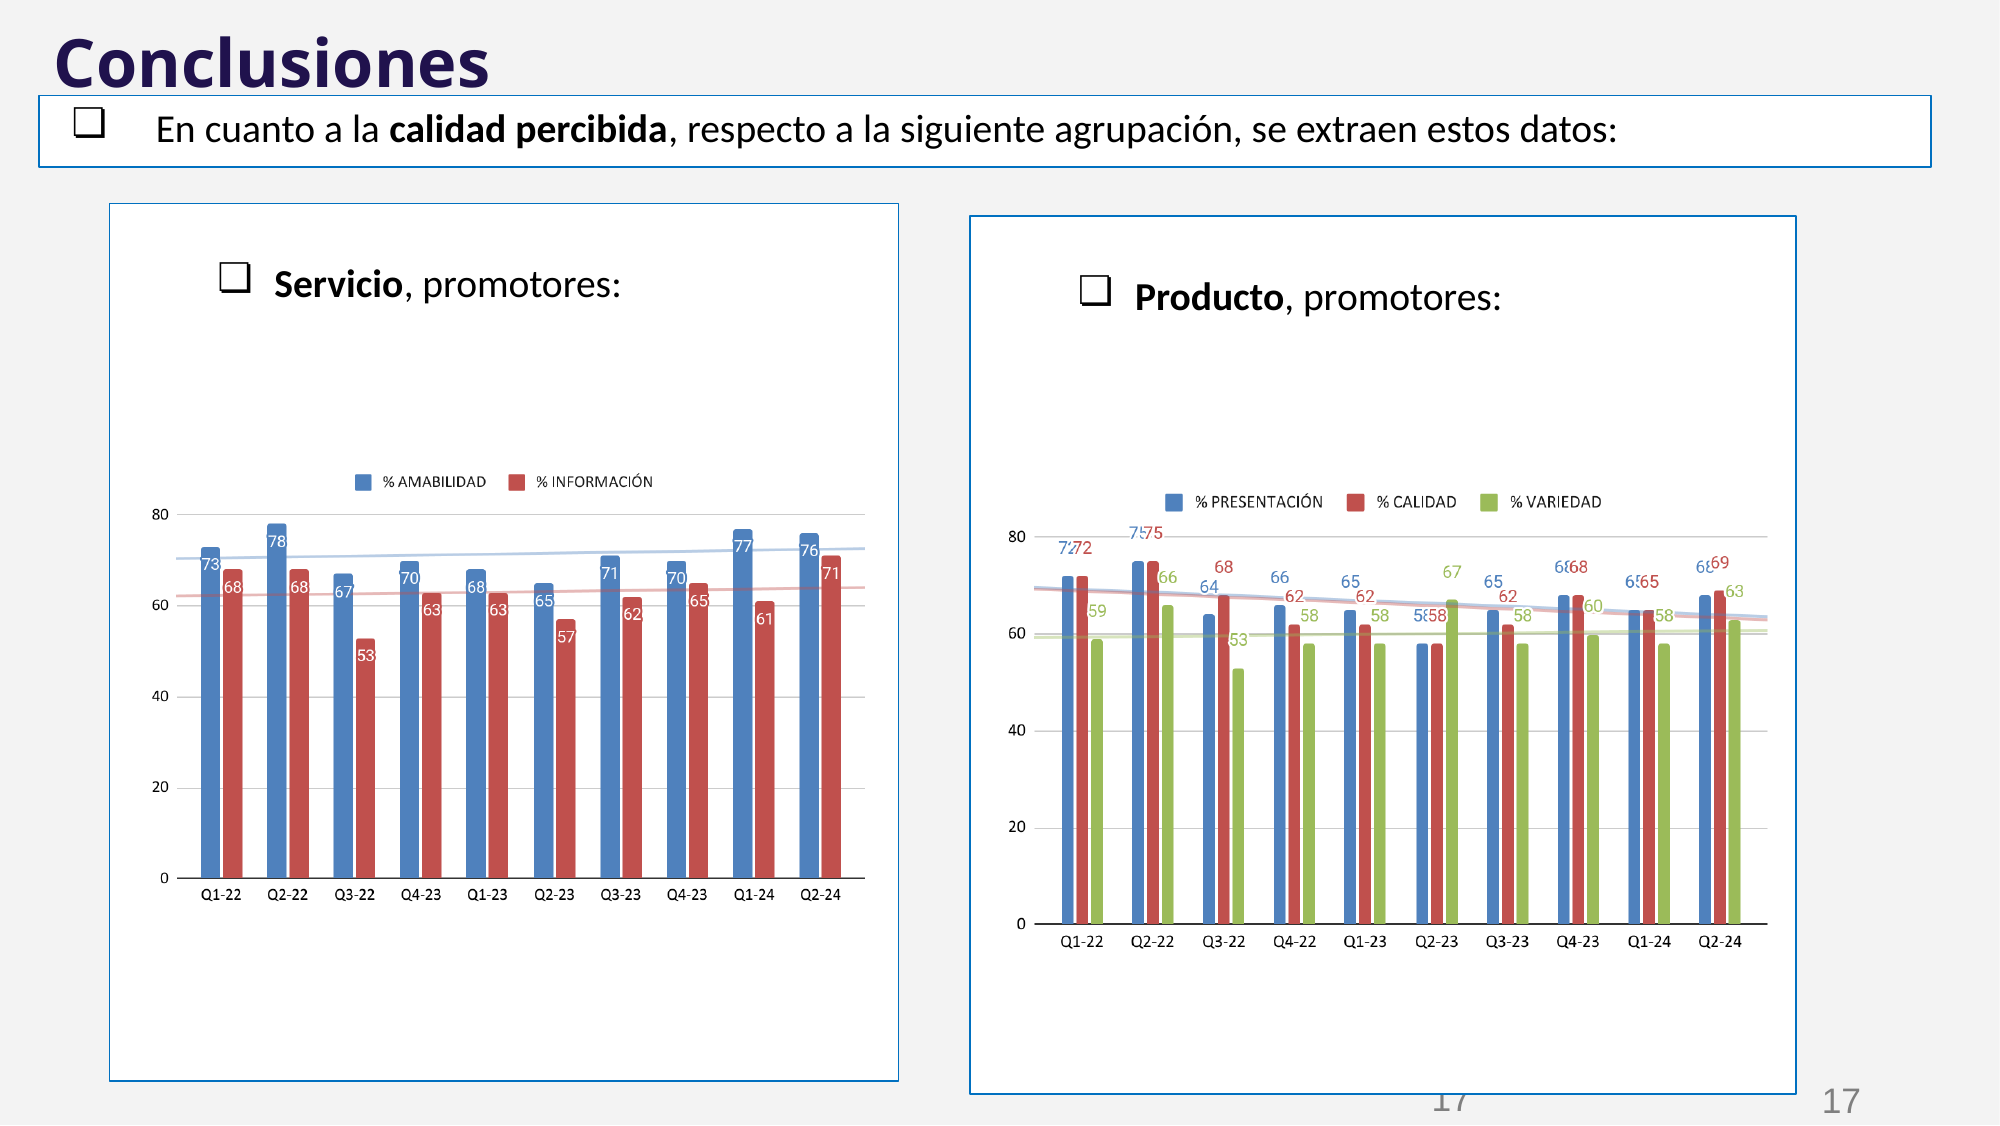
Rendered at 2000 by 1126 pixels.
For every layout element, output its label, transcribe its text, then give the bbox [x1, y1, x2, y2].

text_box Producto, promotores: [970, 216, 1796, 1094]
picture [119, 450, 889, 927]
text_box Servicio, promotores: [109, 203, 899, 1082]
text_box <number> [1413, 1067, 1881, 1126]
picture [973, 468, 1793, 976]
text_box En cuanto a la calidad percibida, respecto a la siguiente agrupación, se extraen estos datos: [38, 95, 1931, 168]
text_box Conclusiones [53, 0, 1946, 124]
